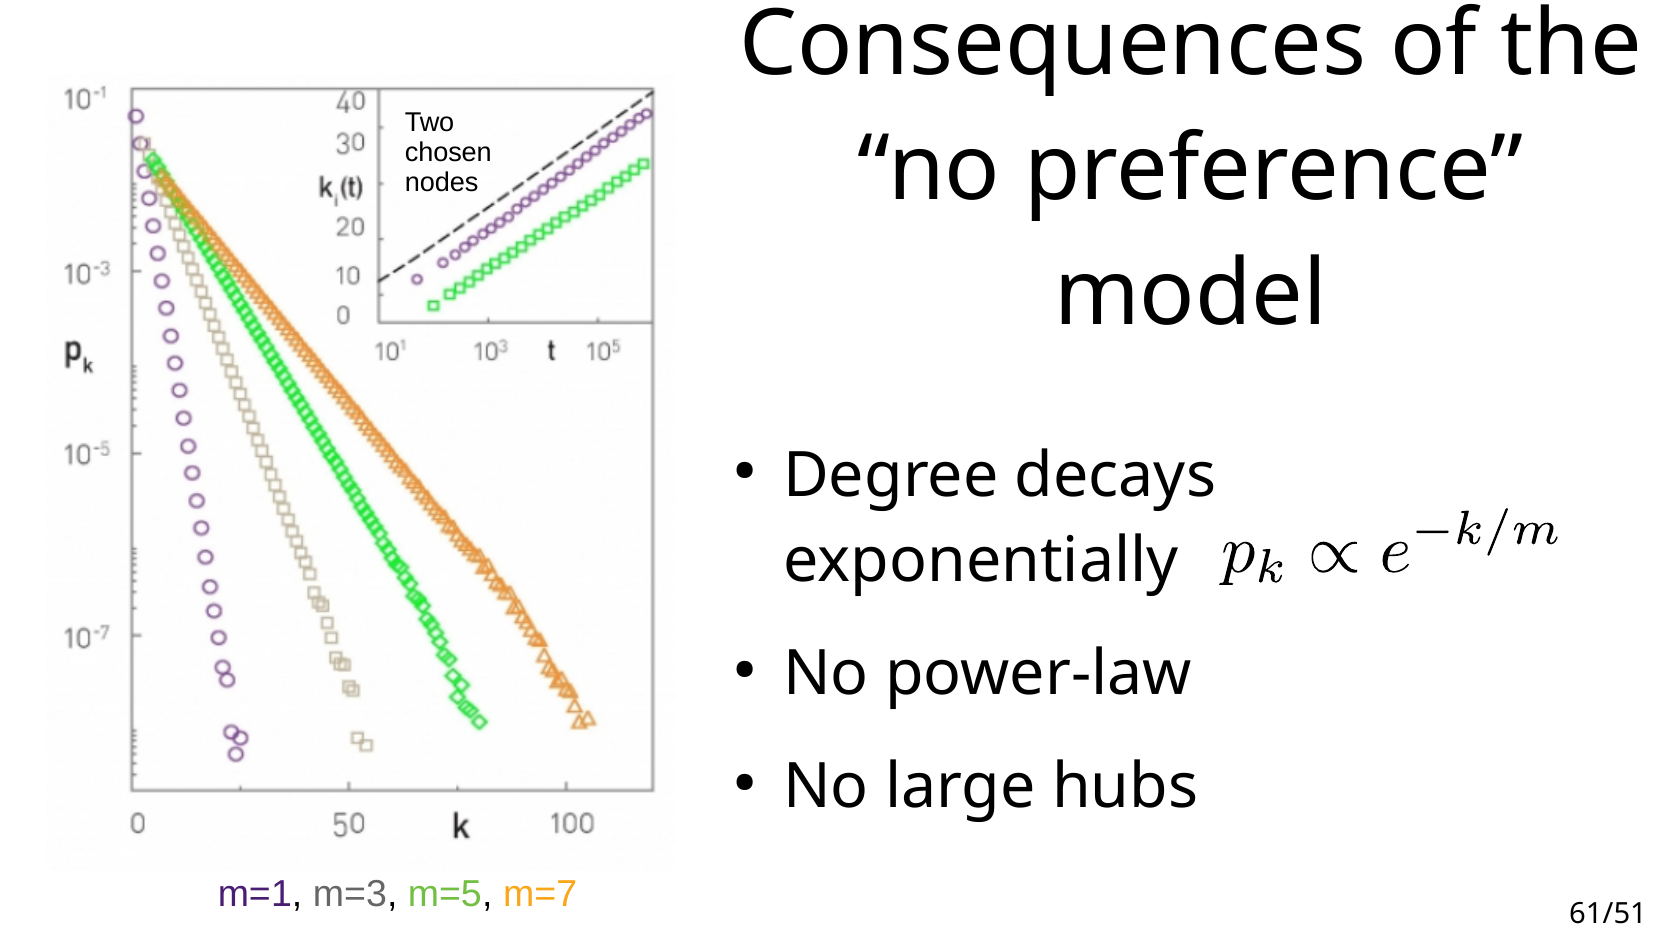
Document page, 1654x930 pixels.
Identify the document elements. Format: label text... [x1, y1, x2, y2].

text_box [1218, 507, 1561, 586]
title Consequences of the “no preference” model [735, 9, 1648, 318]
picture [46, 74, 676, 874]
list Degree decays exponentially No power-law No large hubs [716, 428, 1583, 829]
text_box m=1, m=3, m=5, m=7 [135, 864, 661, 922]
text_box Two chosen nodes [390, 99, 541, 205]
